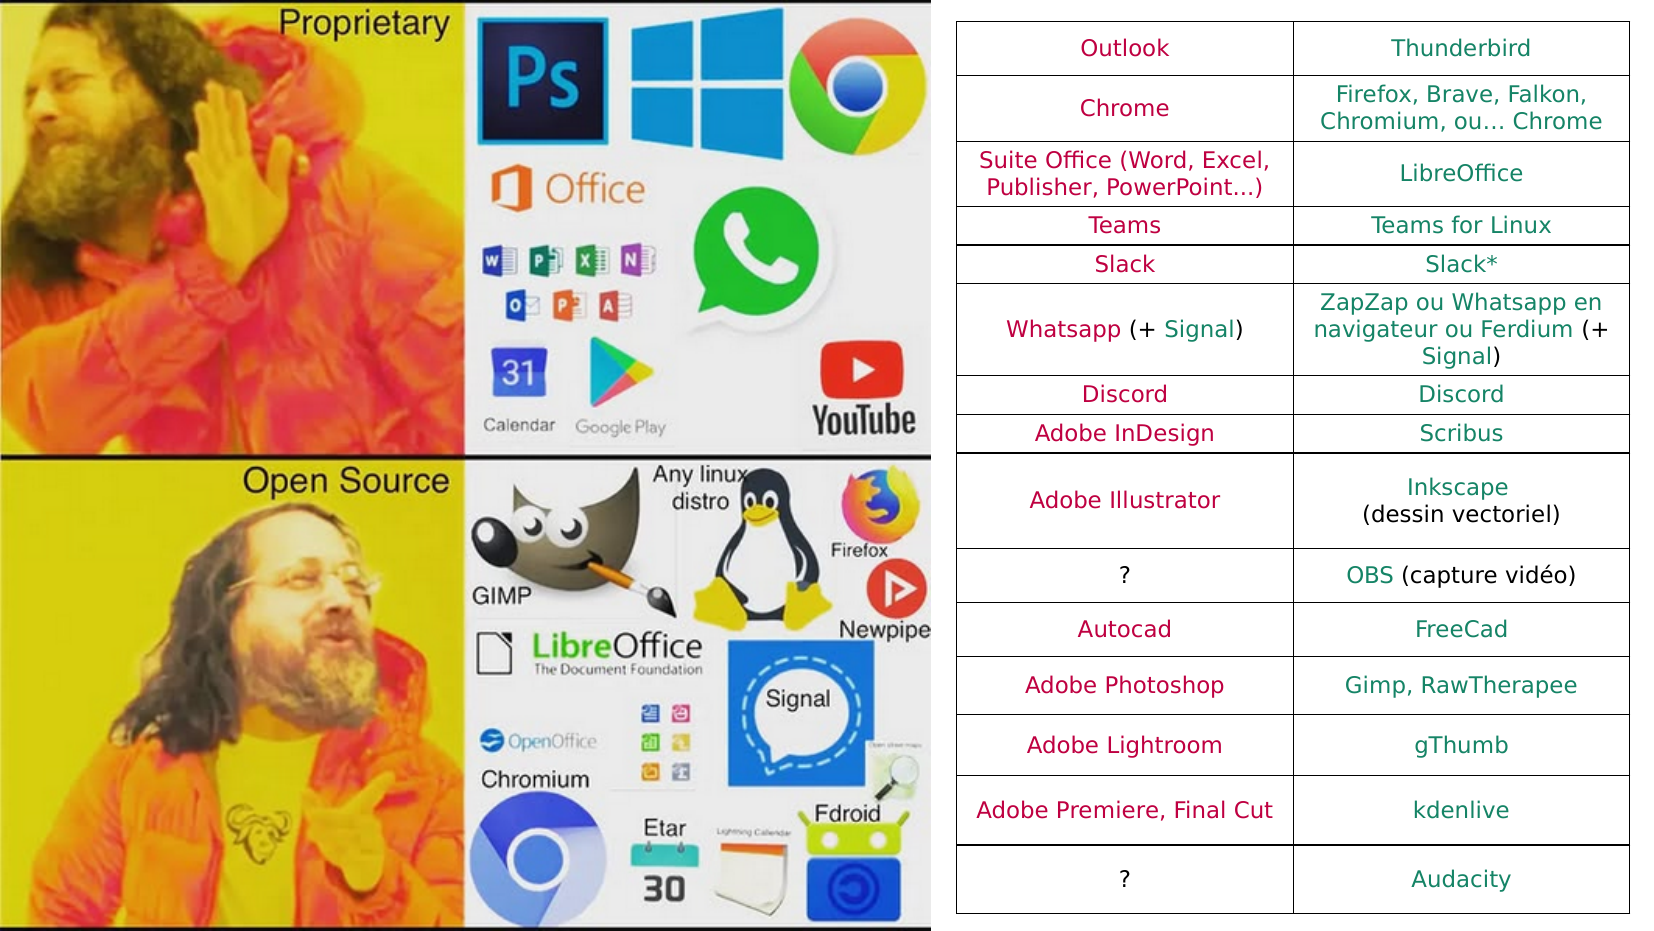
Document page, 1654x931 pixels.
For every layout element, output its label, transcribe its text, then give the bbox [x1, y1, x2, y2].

table_cell Firefox, Brave, Falkon, Chromium, ou… Chrome [1294, 76, 1629, 141]
table_cell ZapZap ou Whatsapp en navigateur ou Ferdium (+ Signal) [1294, 284, 1629, 375]
picture [0, 0, 931, 931]
table_cell Discord [957, 376, 1293, 414]
table_cell Slack [957, 246, 1293, 283]
table_cell Slack* [1294, 246, 1629, 283]
table_cell Adobe InDesign [957, 415, 1293, 452]
table_cell Adobe Premiere, Final Cut [957, 776, 1293, 844]
table_cell Adobe Illustrator [957, 454, 1293, 548]
table_cell Teams [957, 207, 1293, 244]
table_cell Whatsapp (+ Signal) [957, 284, 1293, 375]
table_cell Chrome [957, 76, 1293, 141]
table_cell Suite Office (Word, Excel, Publisher, PowerPoint...) [957, 142, 1293, 206]
table_cell Teams for Linux [1294, 207, 1629, 244]
table_cell ? [957, 549, 1293, 602]
table_cell Inkscape (dessin vectoriel) [1294, 454, 1629, 548]
table_cell Audacity [1294, 846, 1629, 913]
table_cell Autocad [957, 603, 1293, 656]
table_cell Discord [1294, 376, 1629, 414]
table_cell kdenlive [1294, 776, 1629, 844]
table_cell gThumb [1294, 715, 1629, 775]
table_cell LibreOffice [1294, 142, 1629, 206]
table_cell Adobe Lightroom [957, 715, 1293, 775]
table_cell ? [957, 846, 1293, 913]
table_cell Adobe Photoshop [957, 657, 1293, 714]
table_header Thunderbird [1294, 22, 1629, 75]
table_cell Scribus [1294, 415, 1629, 452]
table_cell FreeCad [1294, 603, 1629, 656]
table_header Outlook [957, 22, 1293, 75]
table_cell Gimp, RawTherapee [1294, 657, 1629, 714]
table_cell OBS (capture vidéo) [1294, 549, 1629, 602]
